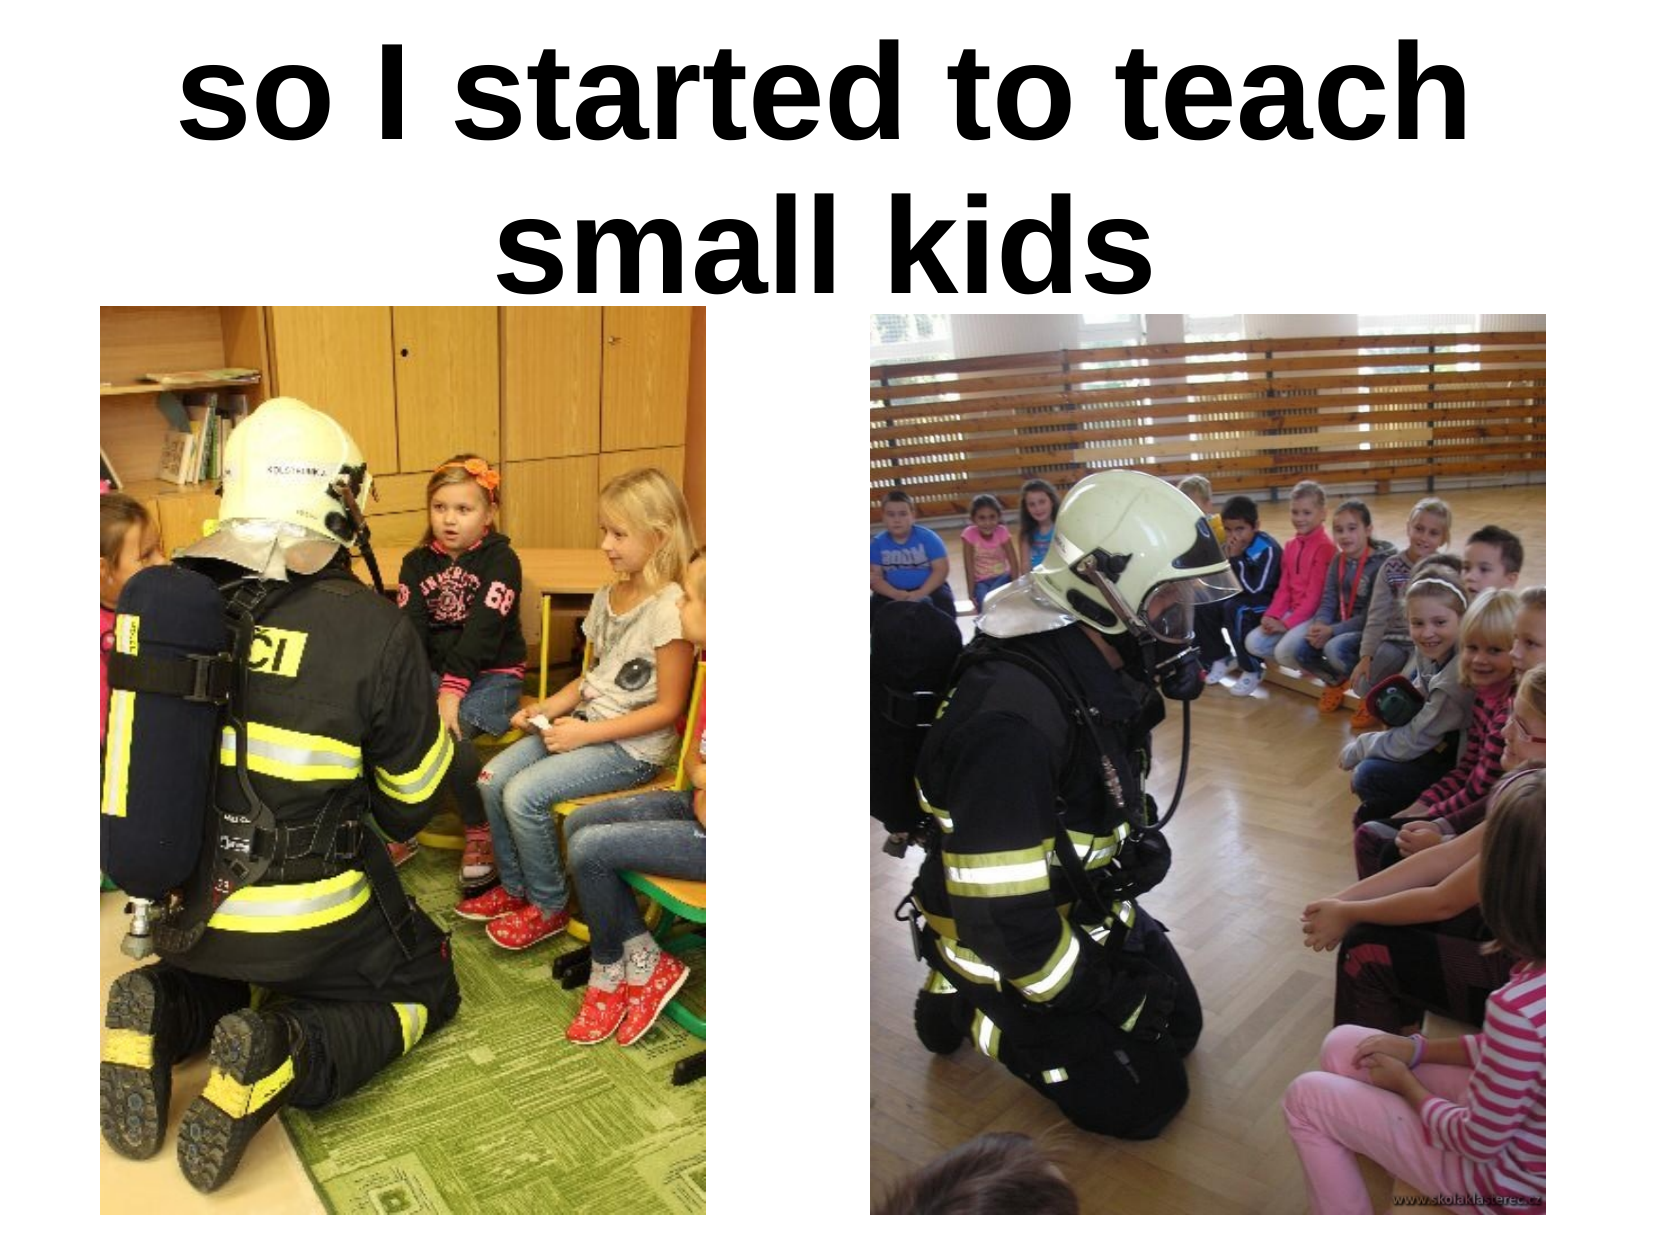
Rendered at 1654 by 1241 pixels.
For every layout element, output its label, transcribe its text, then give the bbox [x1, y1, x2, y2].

picture [870, 314, 1546, 1216]
picture [100, 306, 706, 1216]
title so I started to teach small kids [15, 15, 1636, 323]
